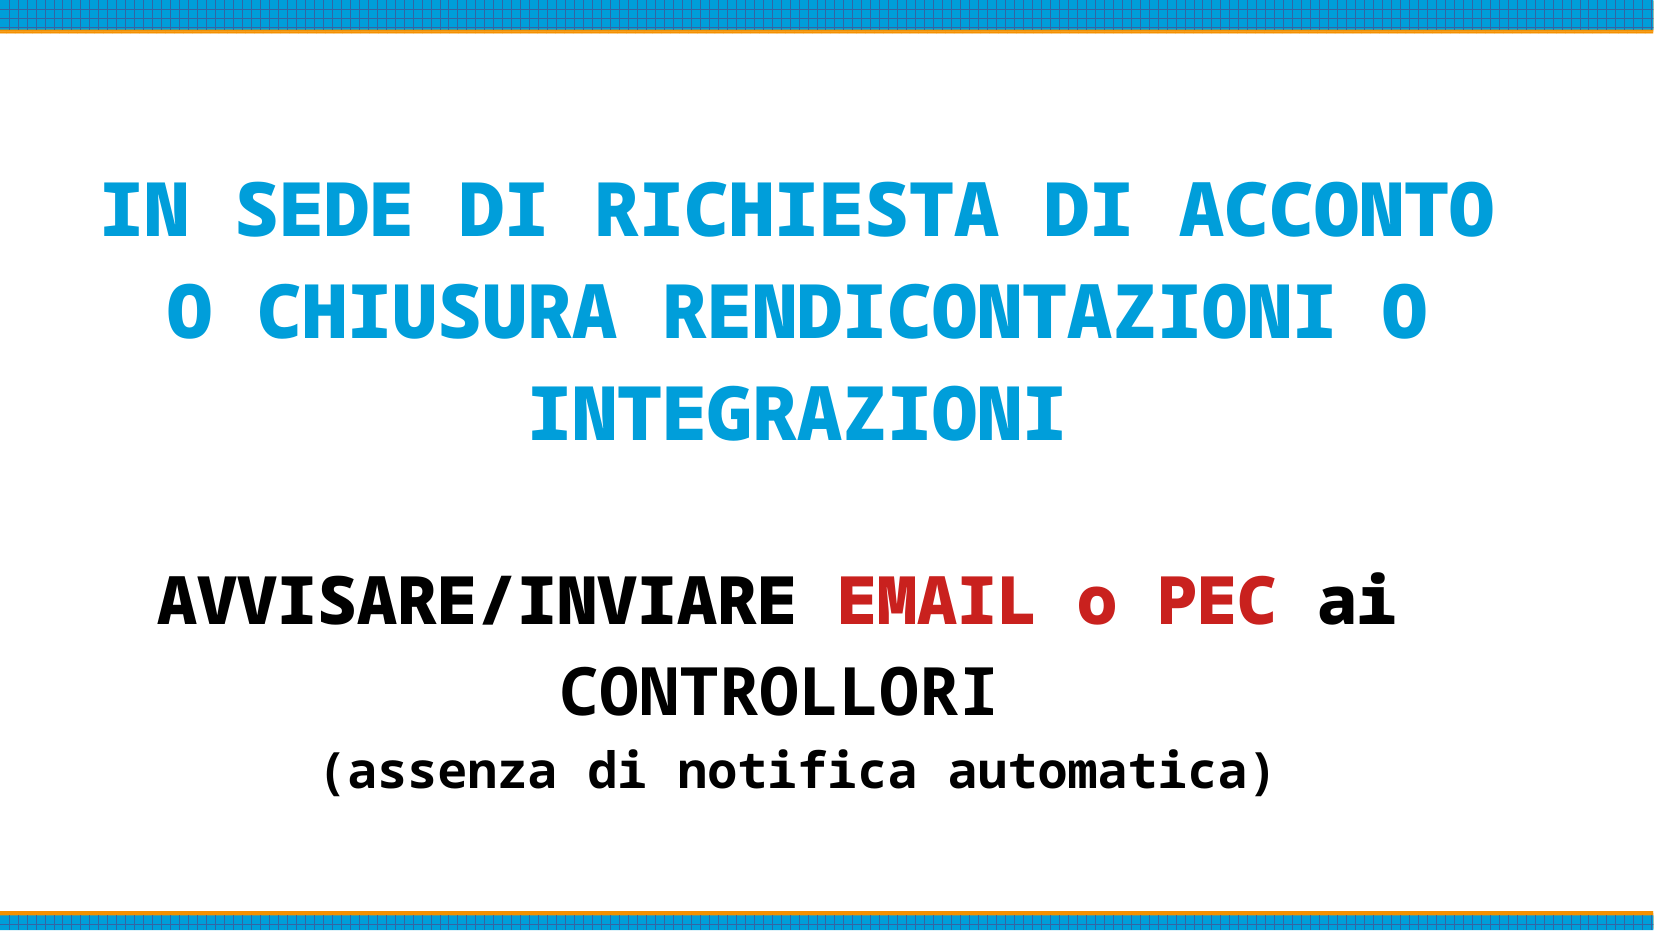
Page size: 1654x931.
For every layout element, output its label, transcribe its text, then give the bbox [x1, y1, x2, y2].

subtitle IN SEDE DI RICHIESTA DI ACCONTO O CHIUSURA RENDICONTAZIONI O INTEGRAZIONI AVVISARE/INVIARE EMAIL o PEC ai CONTROLLORI (assenza di notifica automatica) [59, 103, 1536, 857]
